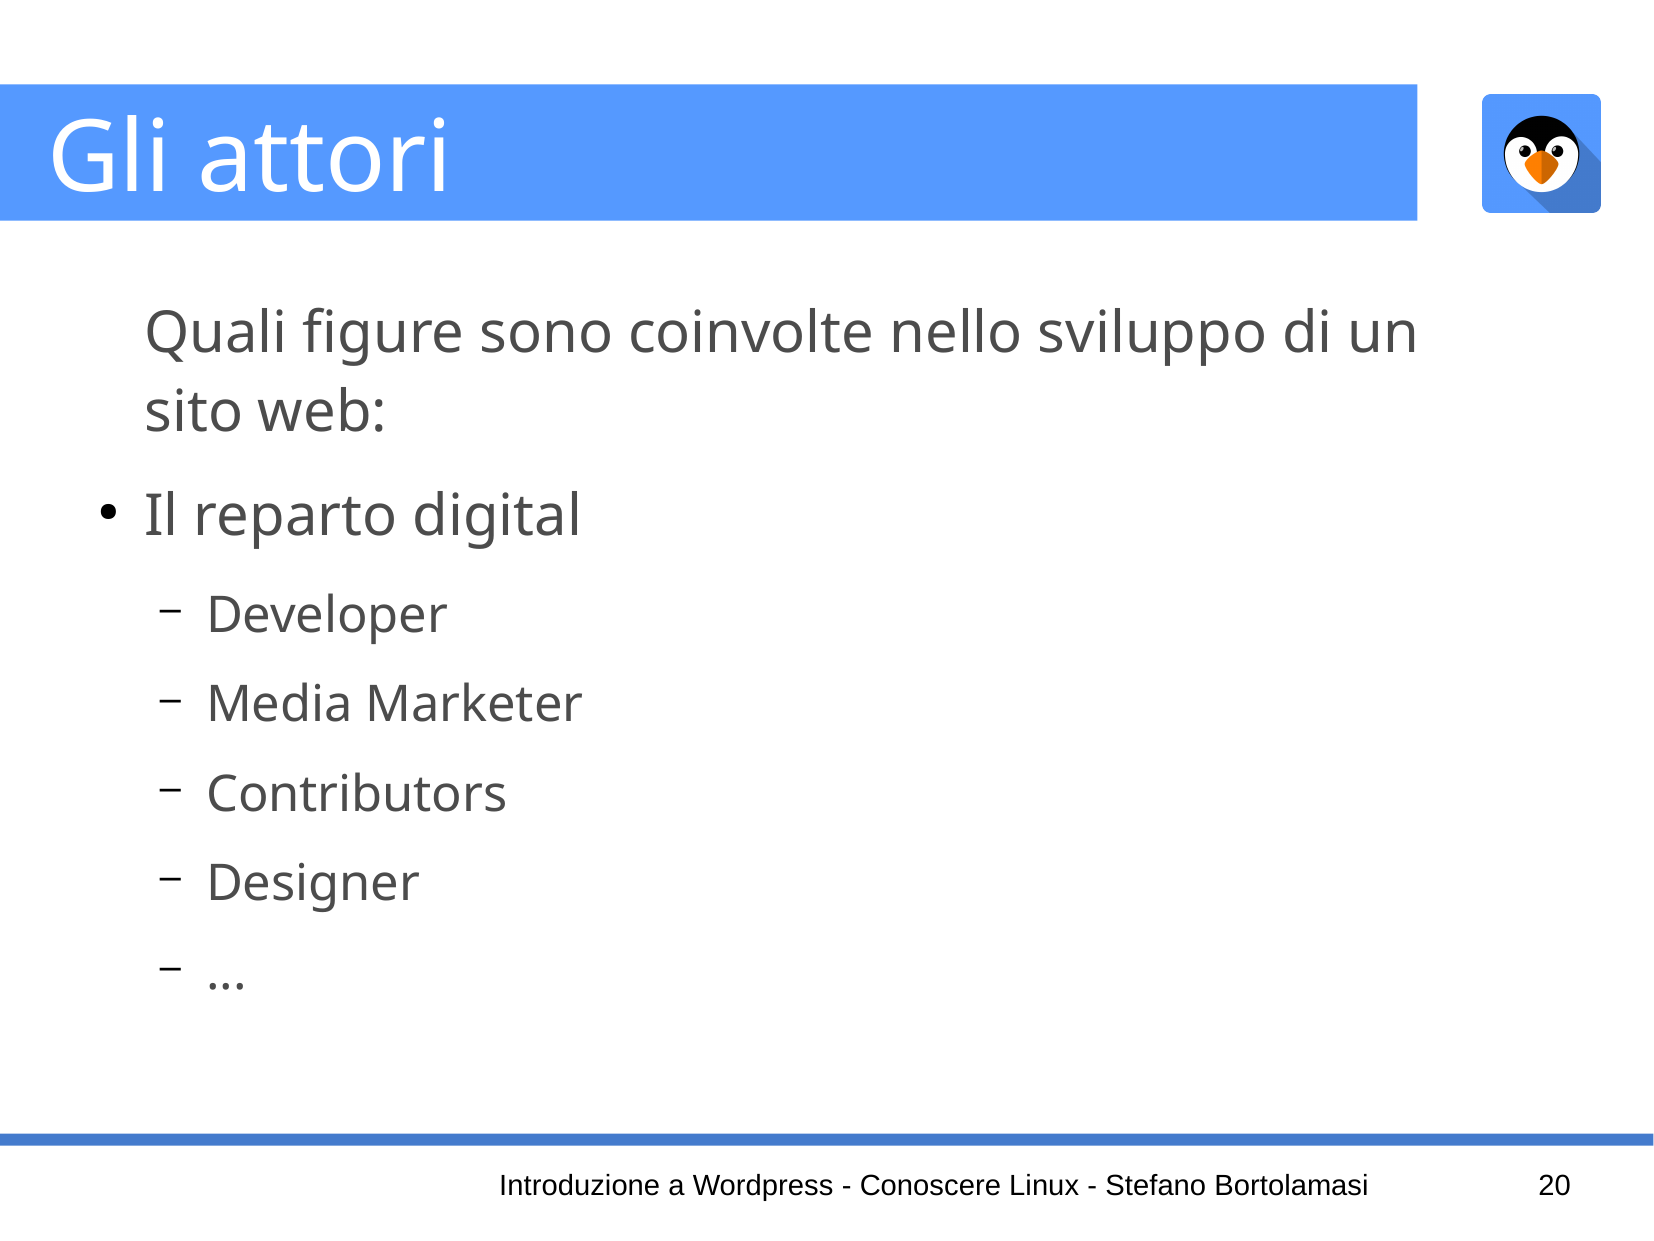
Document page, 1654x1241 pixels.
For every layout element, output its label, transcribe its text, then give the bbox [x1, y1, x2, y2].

picture [1482, 94, 1601, 213]
list Quali figure sono coinvolte nello sviluppo di un sito web: Il reparto digital Developer Media Marketer Contributors Designer ... [82, 290, 1538, 1010]
title Gli attori [0, 91, 1418, 214]
